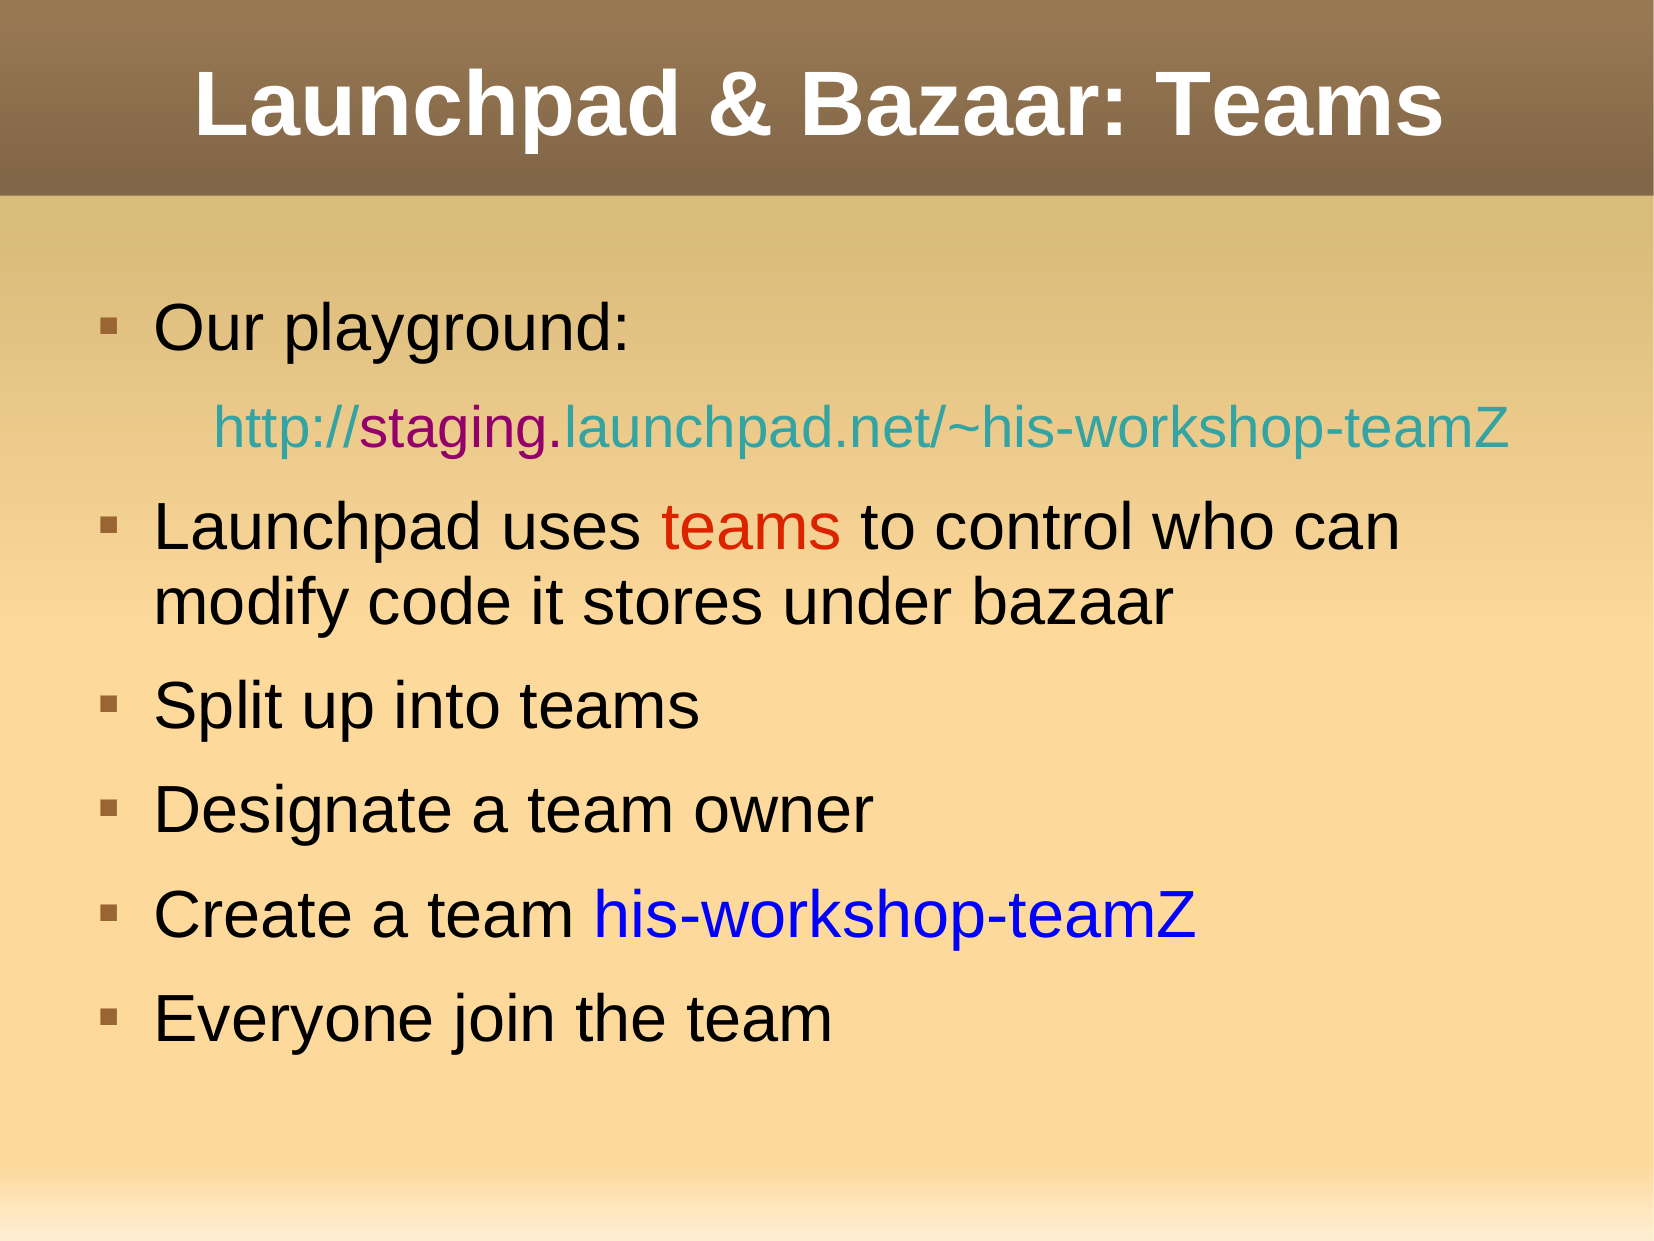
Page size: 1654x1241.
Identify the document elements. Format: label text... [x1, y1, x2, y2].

list Our playground: http://staging.launchpad.net/~his-workshop-teamZ Launchpad uses teams to control who can modify code it stores under bazaar Split up into teams Designate a team owner Create a team his-workshop-teamZ Everyone join the team [82, 290, 1571, 1161]
picture [0, 0, 1654, 1241]
title Launchpad & Bazaar: Teams [76, 7, 1565, 200]
